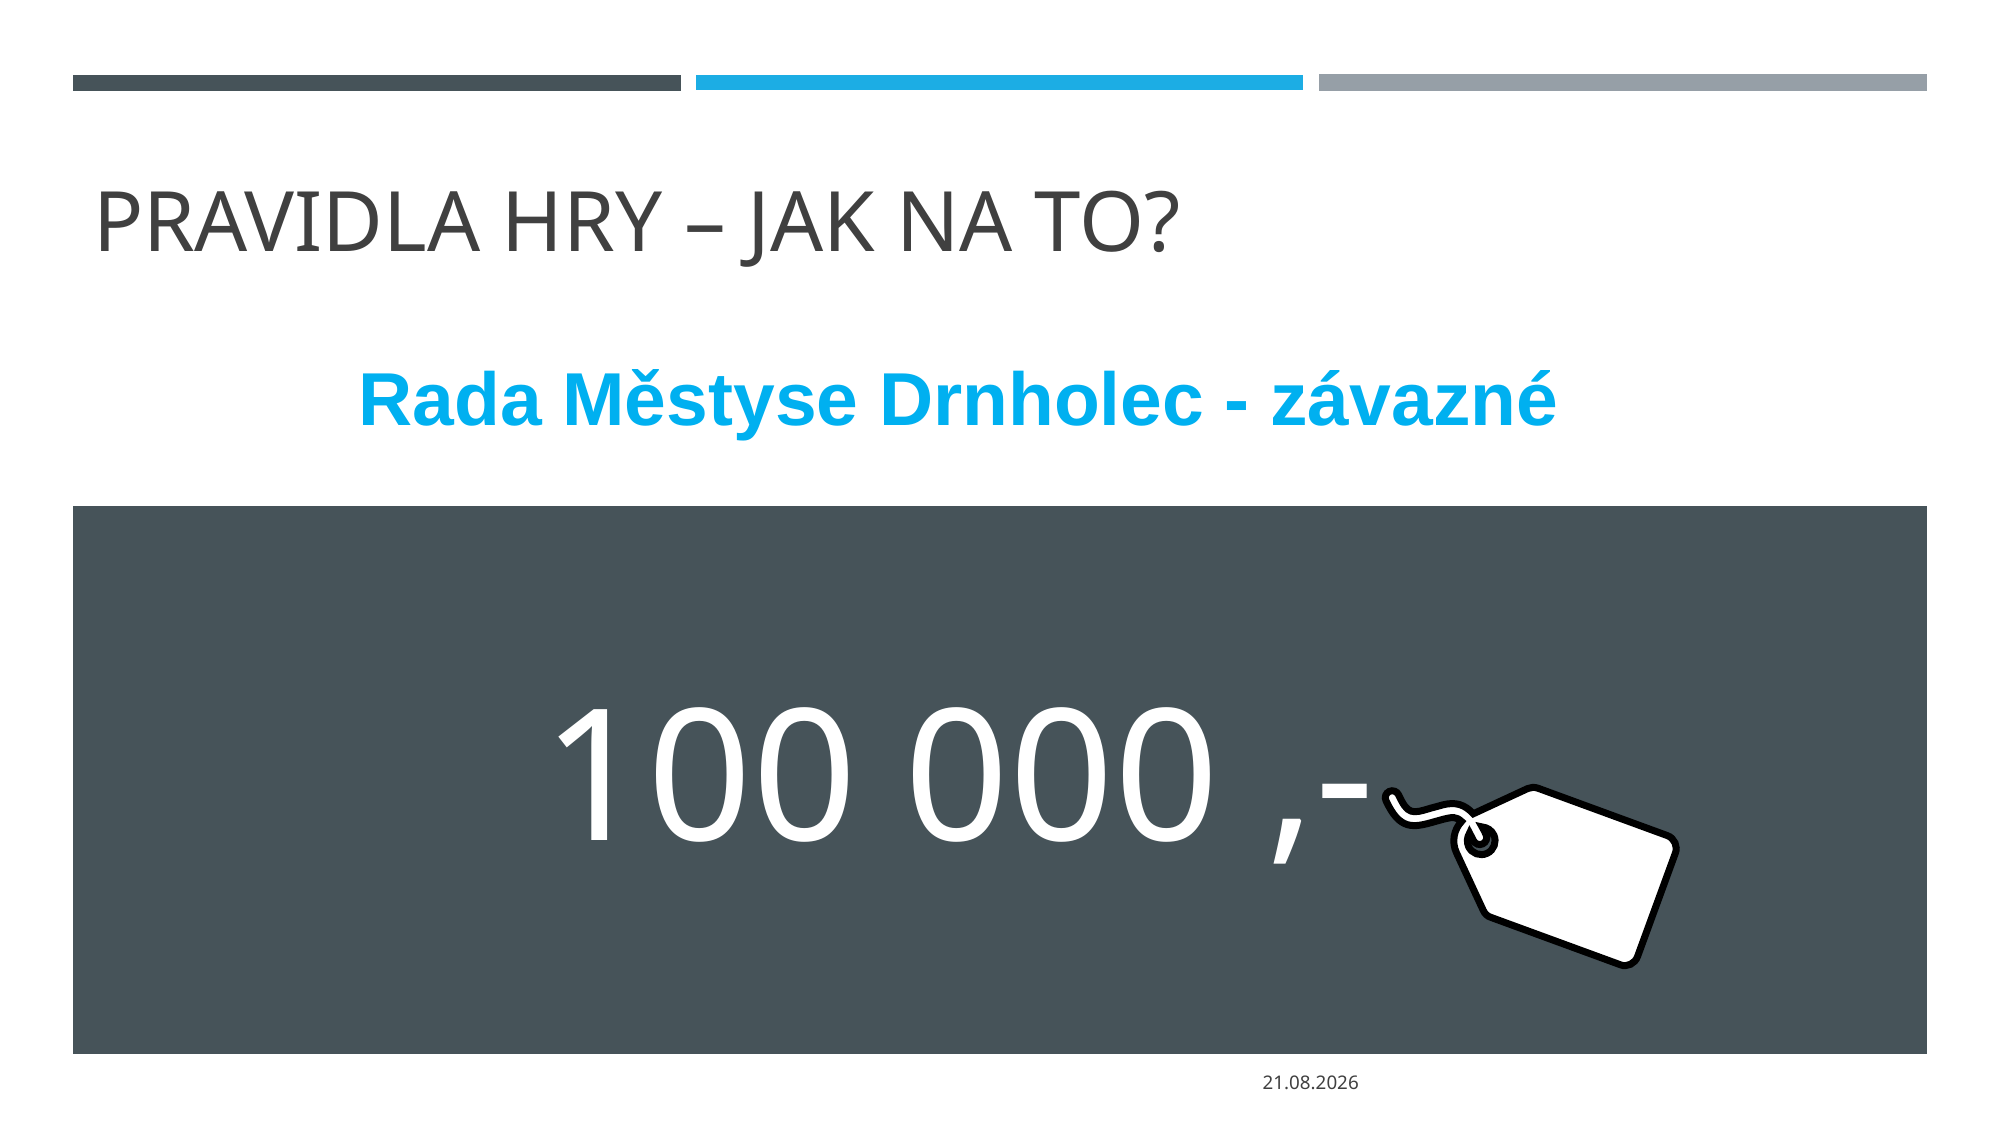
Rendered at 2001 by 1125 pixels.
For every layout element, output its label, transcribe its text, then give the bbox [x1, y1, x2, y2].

picture [1323, 635, 1772, 1084]
text_box 100 000 ,- [510, 650, 1408, 845]
title Pravidla HRY – jak na to? [78, 97, 1882, 276]
text_box 23.04.2023 [1247, 1053, 1715, 1114]
text_box Rada Městyse Drnholec - závazné [27, 333, 1891, 411]
